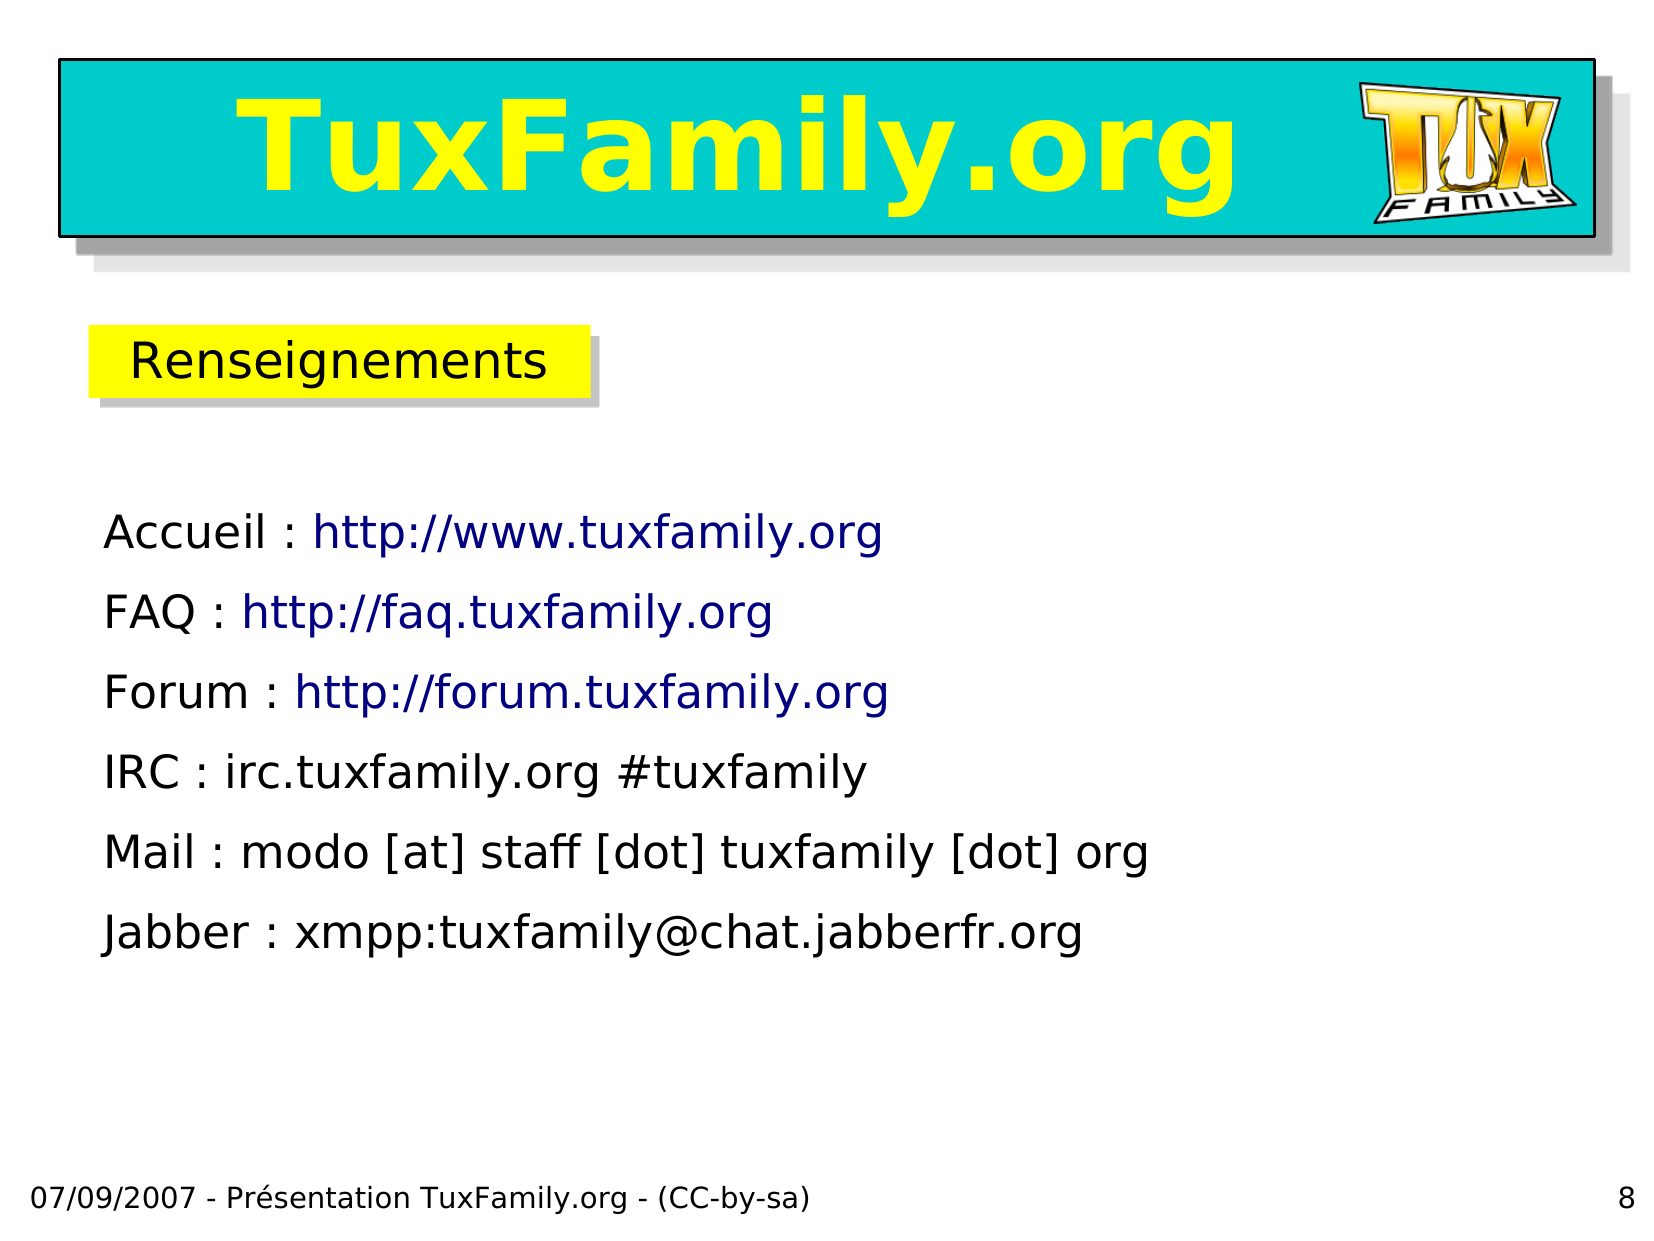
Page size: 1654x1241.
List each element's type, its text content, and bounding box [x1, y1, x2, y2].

text_box Renseignements [88, 324, 591, 398]
picture [1359, 82, 1577, 224]
text_box Accueil : http://www.tuxfamily.org FAQ : http://faq.tuxfamily.org Forum : http://forum.tuxfamily.org IRC : irc.tuxfamily.org #tuxfamily Mail : modo [at] staff [dot] tuxfamily [dot] org Jabber : xmpp:tuxfamily@chat.jabberfr.org [88, 472, 1447, 941]
